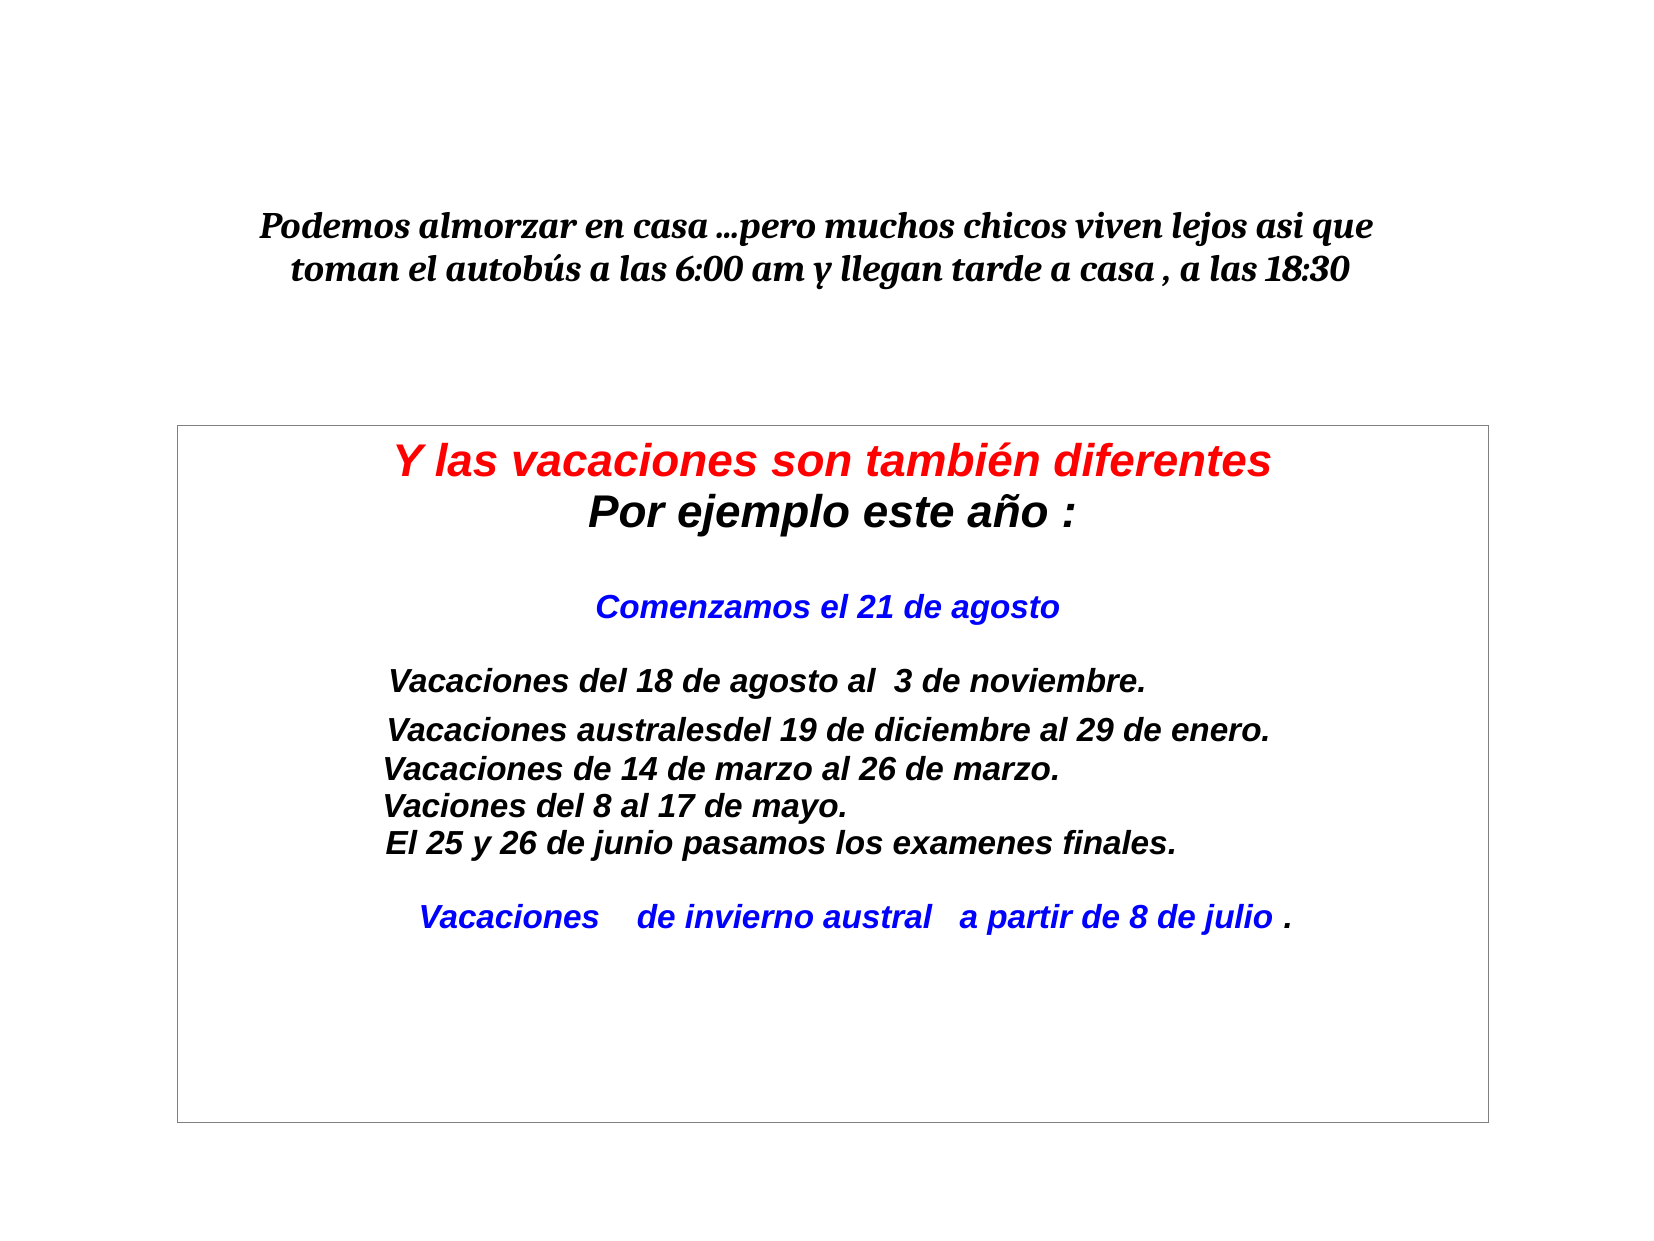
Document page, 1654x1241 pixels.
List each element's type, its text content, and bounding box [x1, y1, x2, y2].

text_box Y las vacaciones son también diferentes Por ejemplo este año : Comenzamos el 21 de agosto Vacaciones del 18 de agosto al 3 de noviembre. Vacaciones australesdel 19 de diciembre al 29 de enero. Vacaciones de 14 de marzo al 26 de marzo. Vaciones del 8 al 17 de mayo. El 25 y 26 de junio pasamos los examenes finales. Vacaciones de invierno austral a partir de 8 de julio . [177, 425, 1489, 1123]
text_box Podemos almorzar en casa ...pero muchos chicos viven lejos asi que toman el autobús a las 6:00 am y llegan tarde a casa , a las 18:30 [153, 129, 1489, 367]
